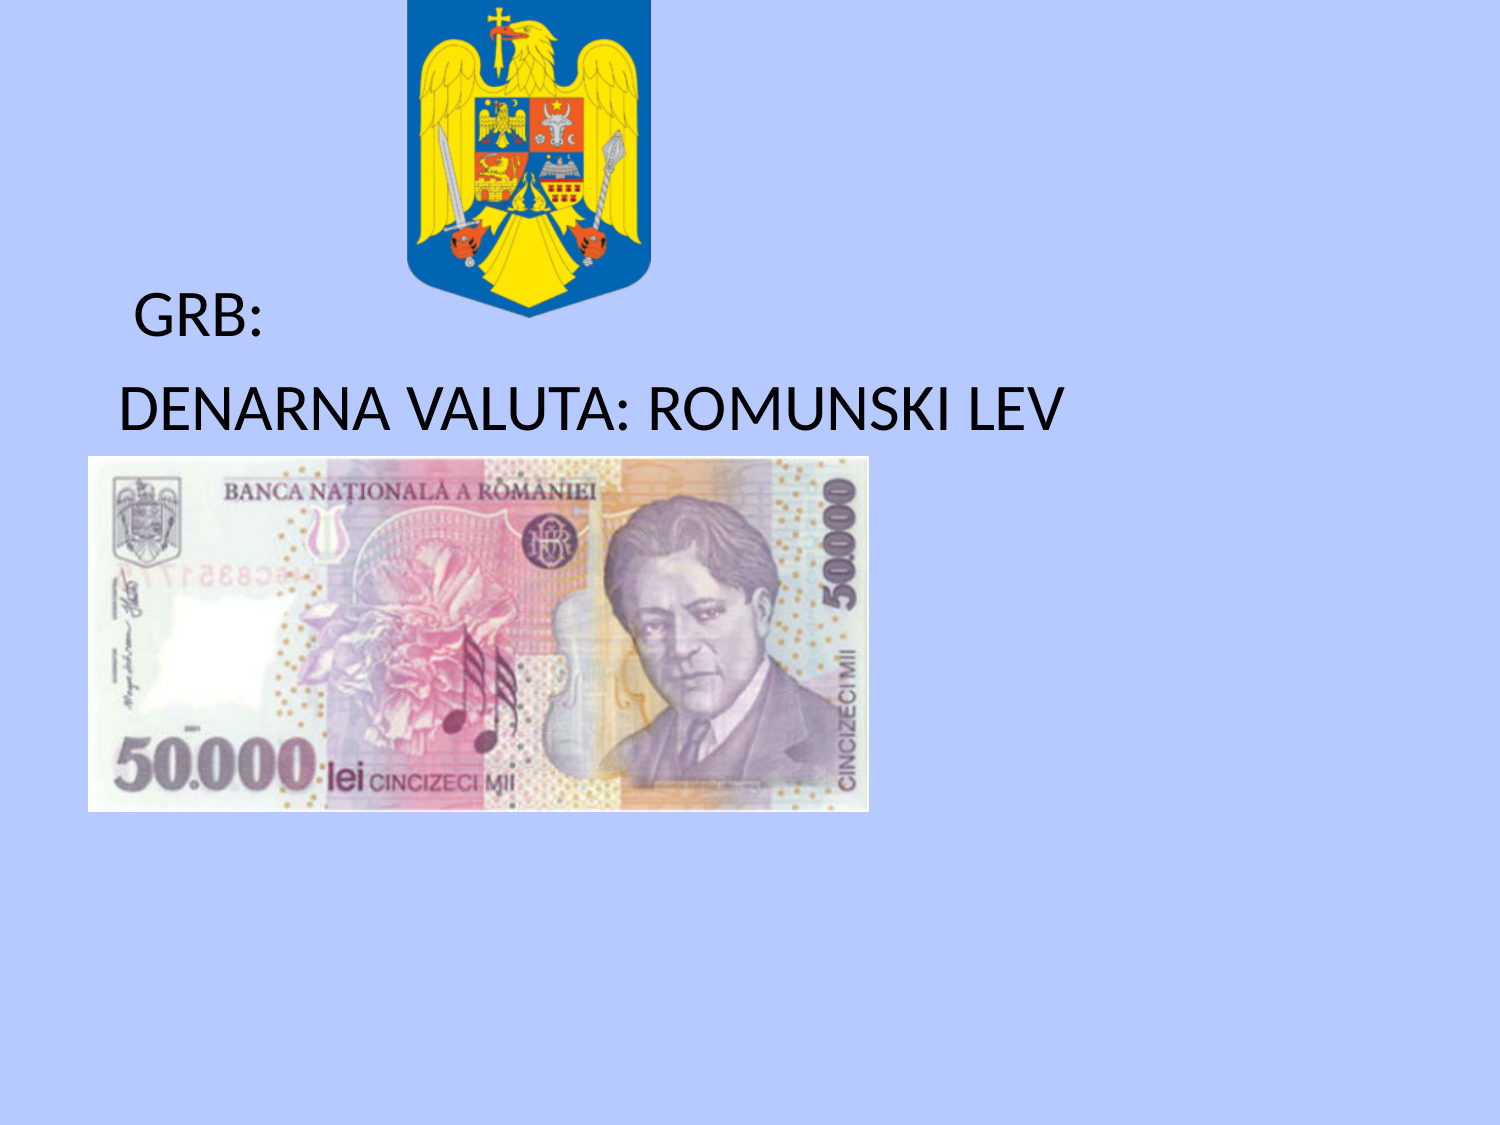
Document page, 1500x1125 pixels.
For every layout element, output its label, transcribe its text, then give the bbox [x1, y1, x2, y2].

list GRB: DENARNA VALUTA: ROMUNSKI LEV [88, 262, 1439, 1006]
picture [88, 456, 869, 812]
picture [407, 0, 651, 318]
